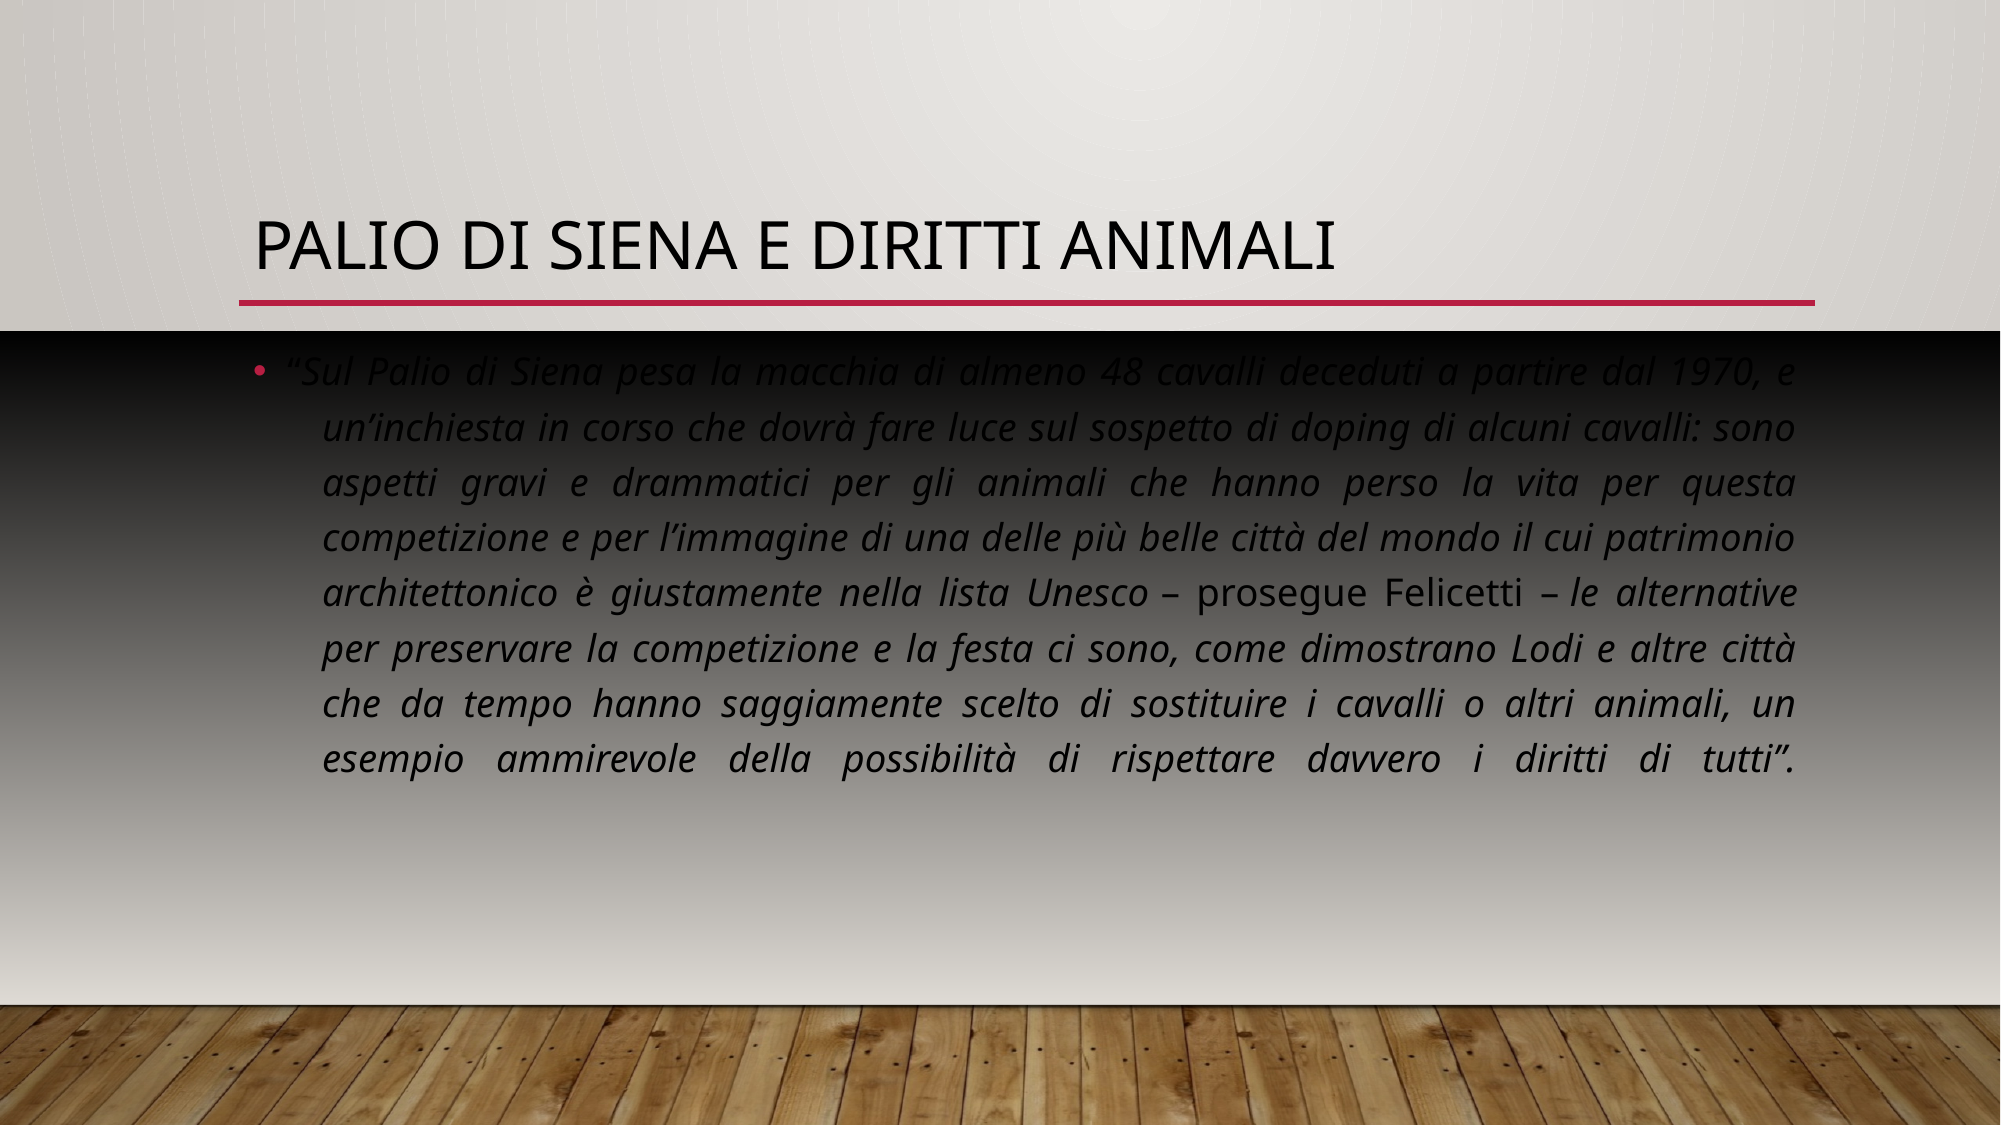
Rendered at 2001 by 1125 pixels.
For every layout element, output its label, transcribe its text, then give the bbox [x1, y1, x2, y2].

list “Sul Palio di Siena pesa la macchia di almeno 48 cavalli deceduti a partire dal 1970, e un’inchiesta in corso che dovrà fare luce sul sospetto di doping di alcuni cavalli: sono aspetti gravi e drammatici per gli animali che hanno perso la vita per questa competizione e per l’immagine di una delle più belle città del mondo il cui patrimonio architettonico è giustamente nella lista Unesco – prosegue Felicetti – le alternative per preservare la competizione e la festa ci sono, come dimostrano Lodi e altre città che da tempo hanno saggiamente scelto di sostituire i cavalli o altri animali, un esempio ammirevole della possibilità di rispettare davvero i diritti di tutti”. [238, 330, 1814, 897]
title Palio di siena e diritti animali [238, 131, 1814, 305]
